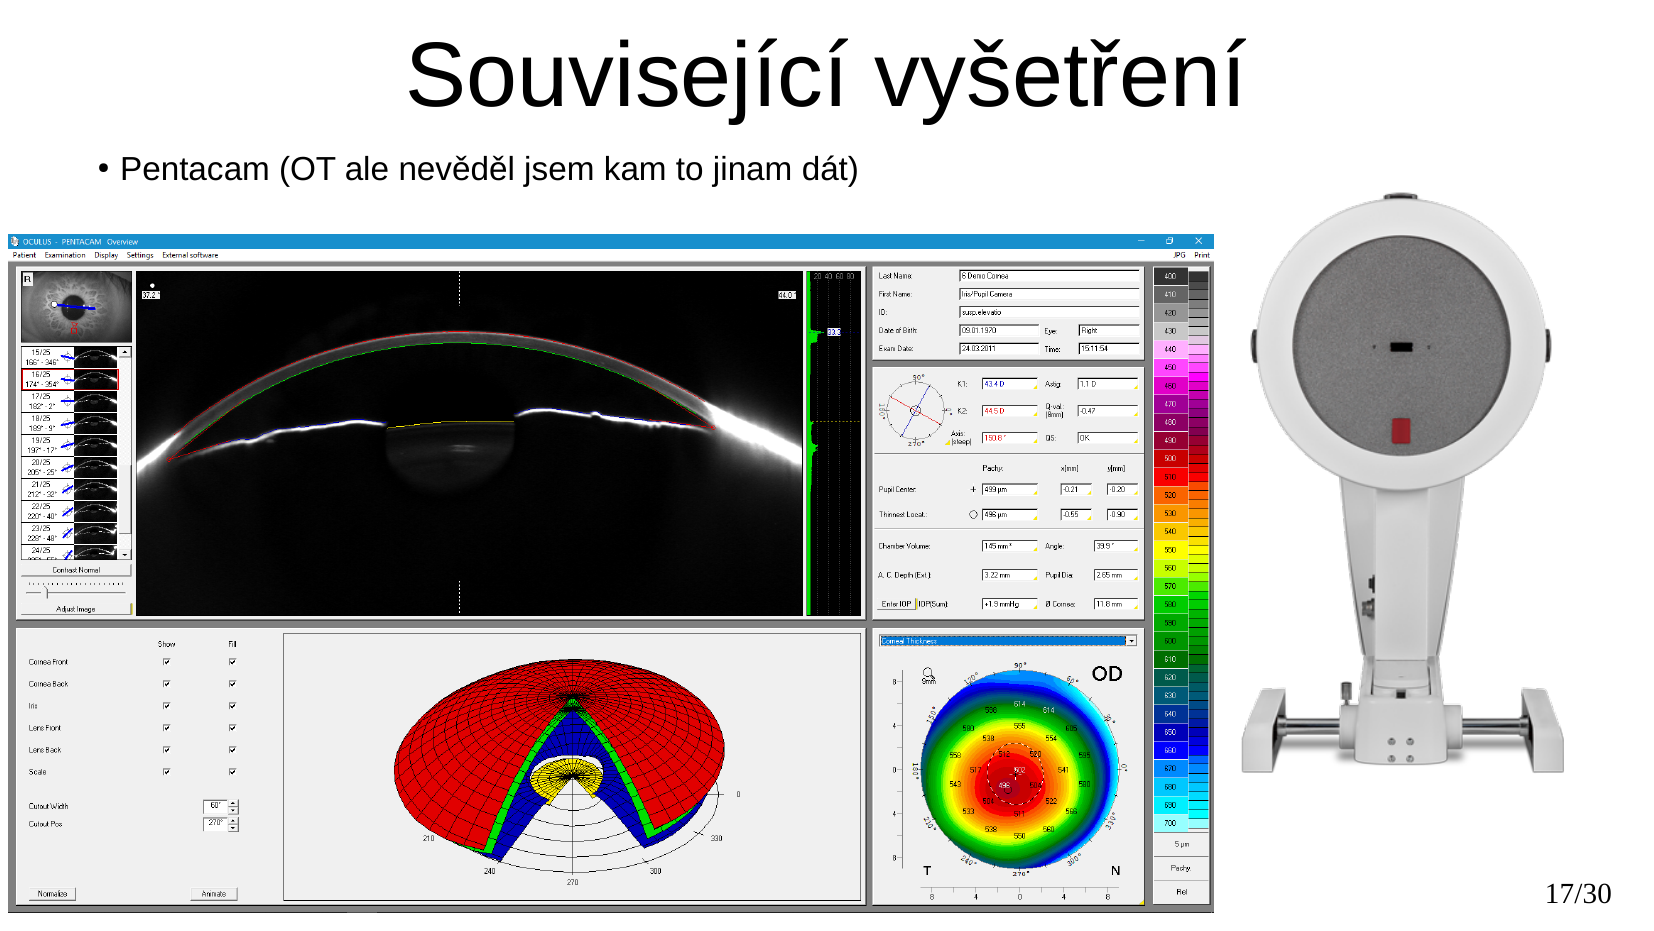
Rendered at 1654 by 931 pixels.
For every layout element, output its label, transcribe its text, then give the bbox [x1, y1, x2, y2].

picture [1217, 149, 1589, 819]
picture [8, 234, 1214, 913]
title Související vyšetření [82, 23, 1571, 127]
list Pentacam (OT ale nevěděl jsem kam to jinam dát) [82, 150, 1571, 901]
